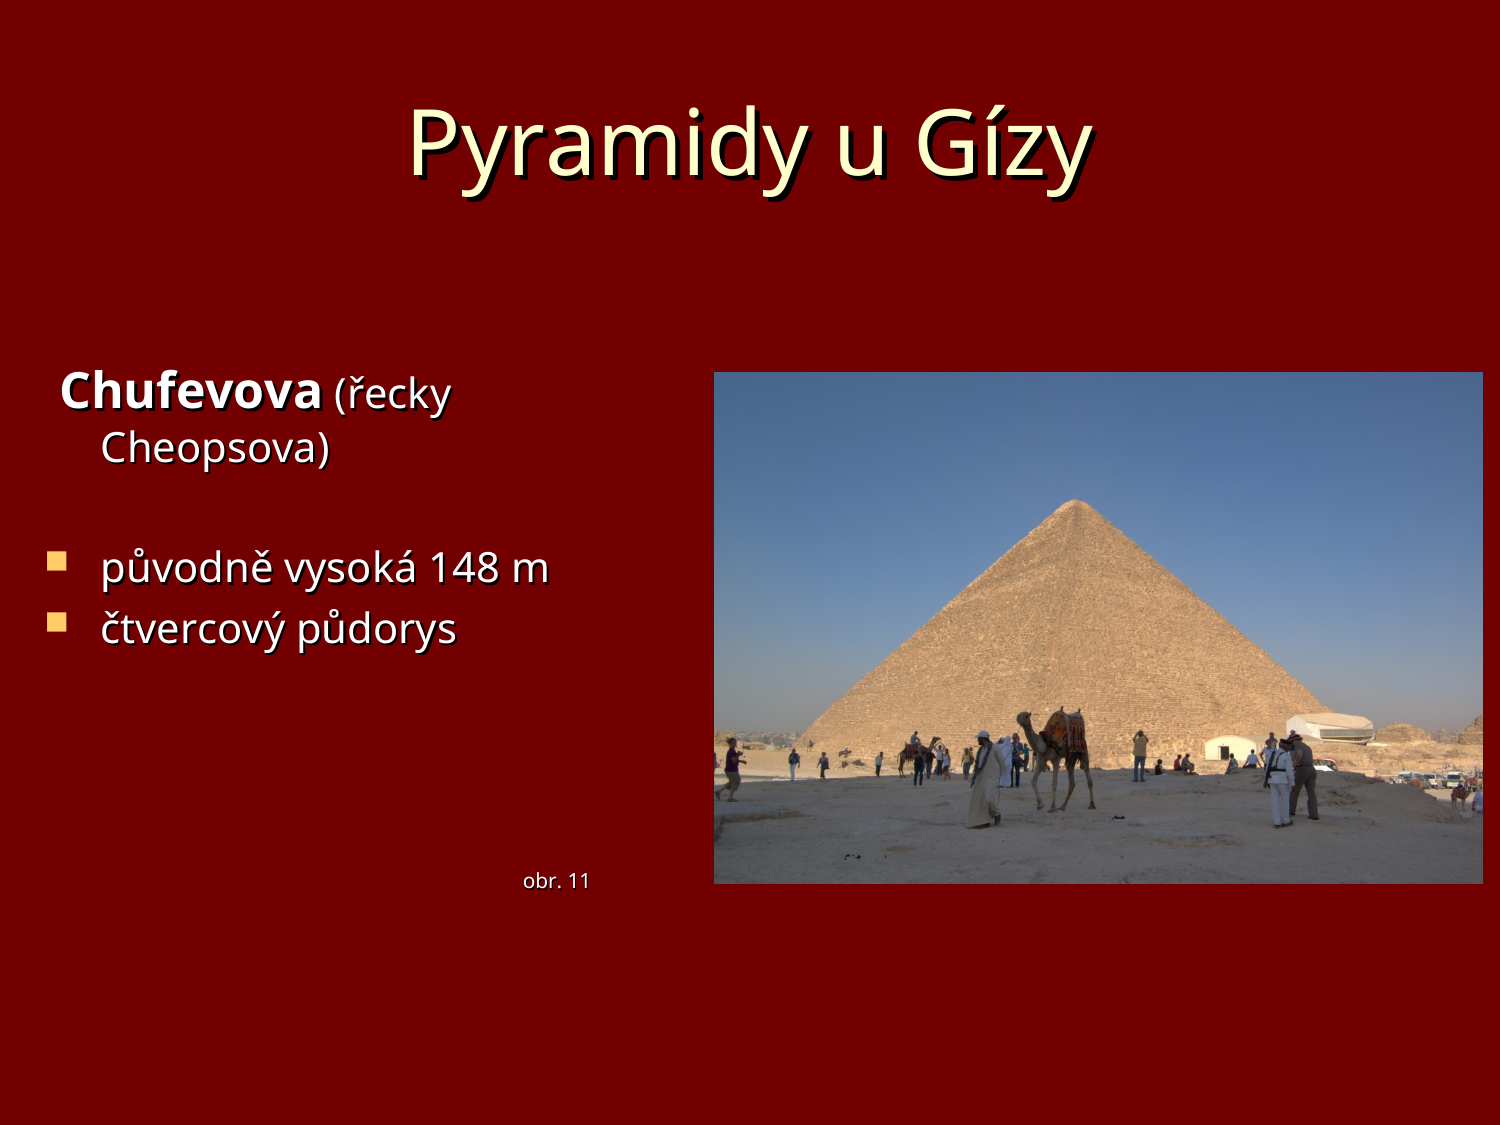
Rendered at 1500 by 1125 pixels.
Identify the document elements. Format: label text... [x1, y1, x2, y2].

text_box [714, 372, 1483, 884]
title Pyramidy u Gízy [75, 45, 1426, 233]
list Chufevova (řecky Cheopsova) původně vysoká 148 m čtvercový půdorys obr. 11 [29, 262, 703, 1001]
